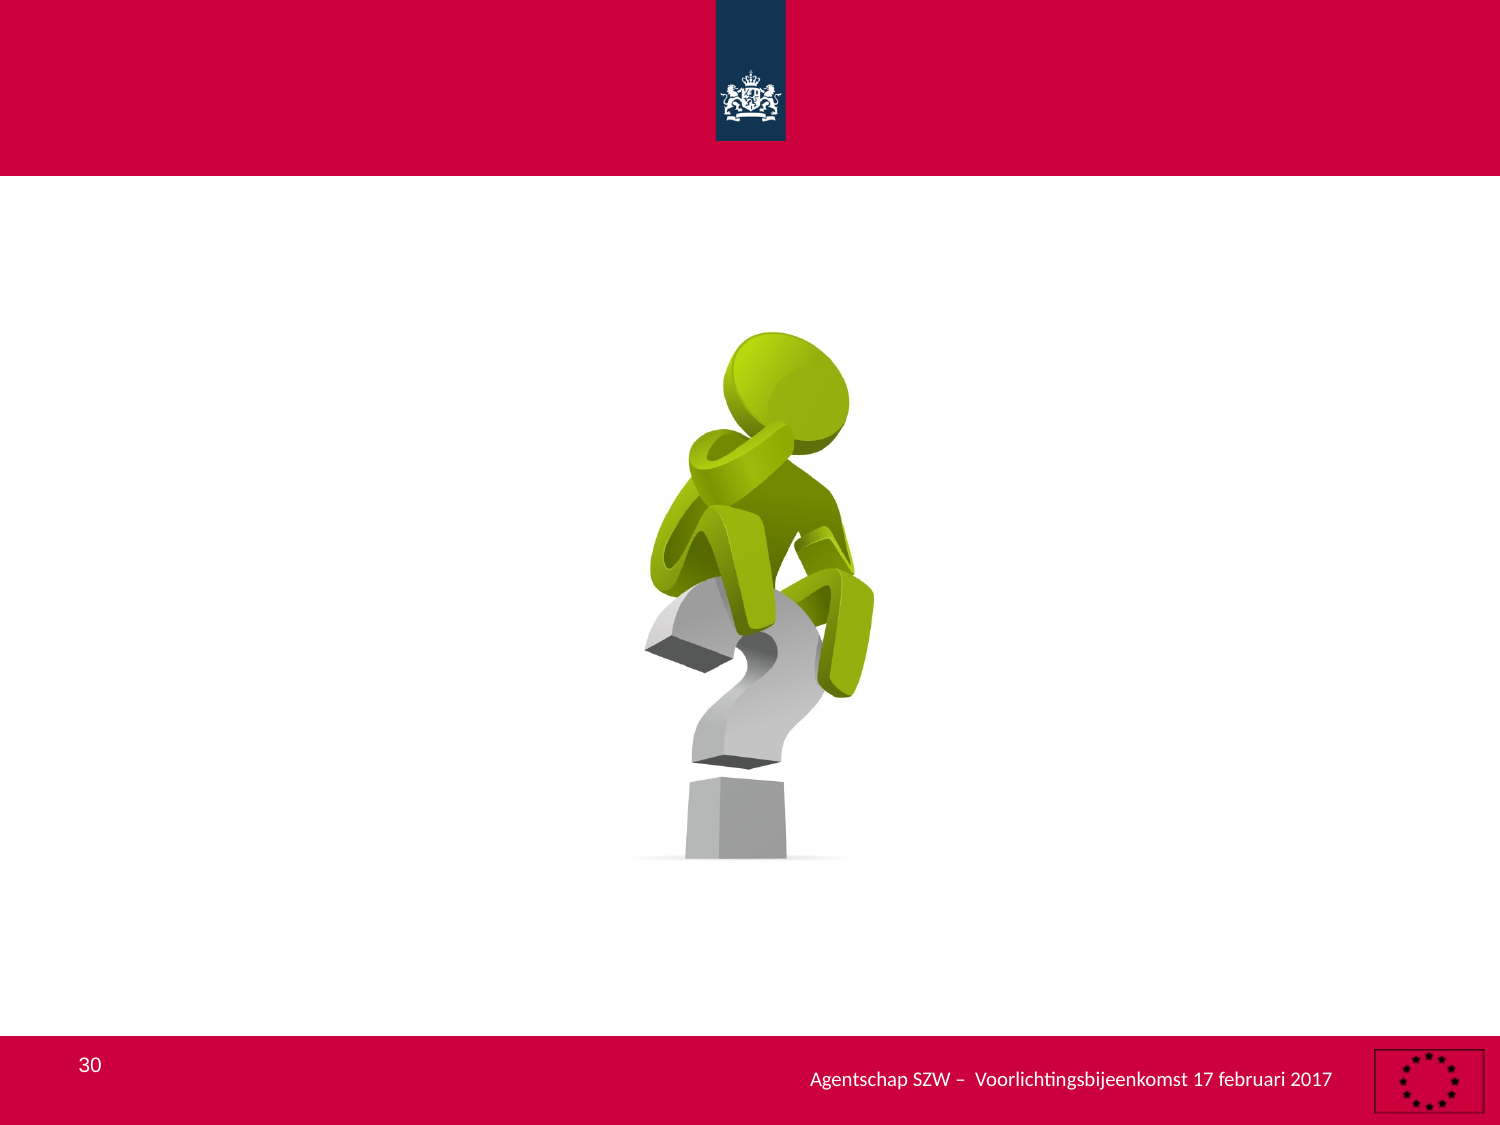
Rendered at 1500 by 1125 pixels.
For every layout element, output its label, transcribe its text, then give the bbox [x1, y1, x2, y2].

picture [563, 317, 917, 871]
text_box [63, 1043, 181, 1104]
text_box Agentschap SZW – Voorlichtingsbijeenkomst 17 februari 2017 [795, 1058, 1374, 1109]
picture [1374, 1049, 1486, 1115]
